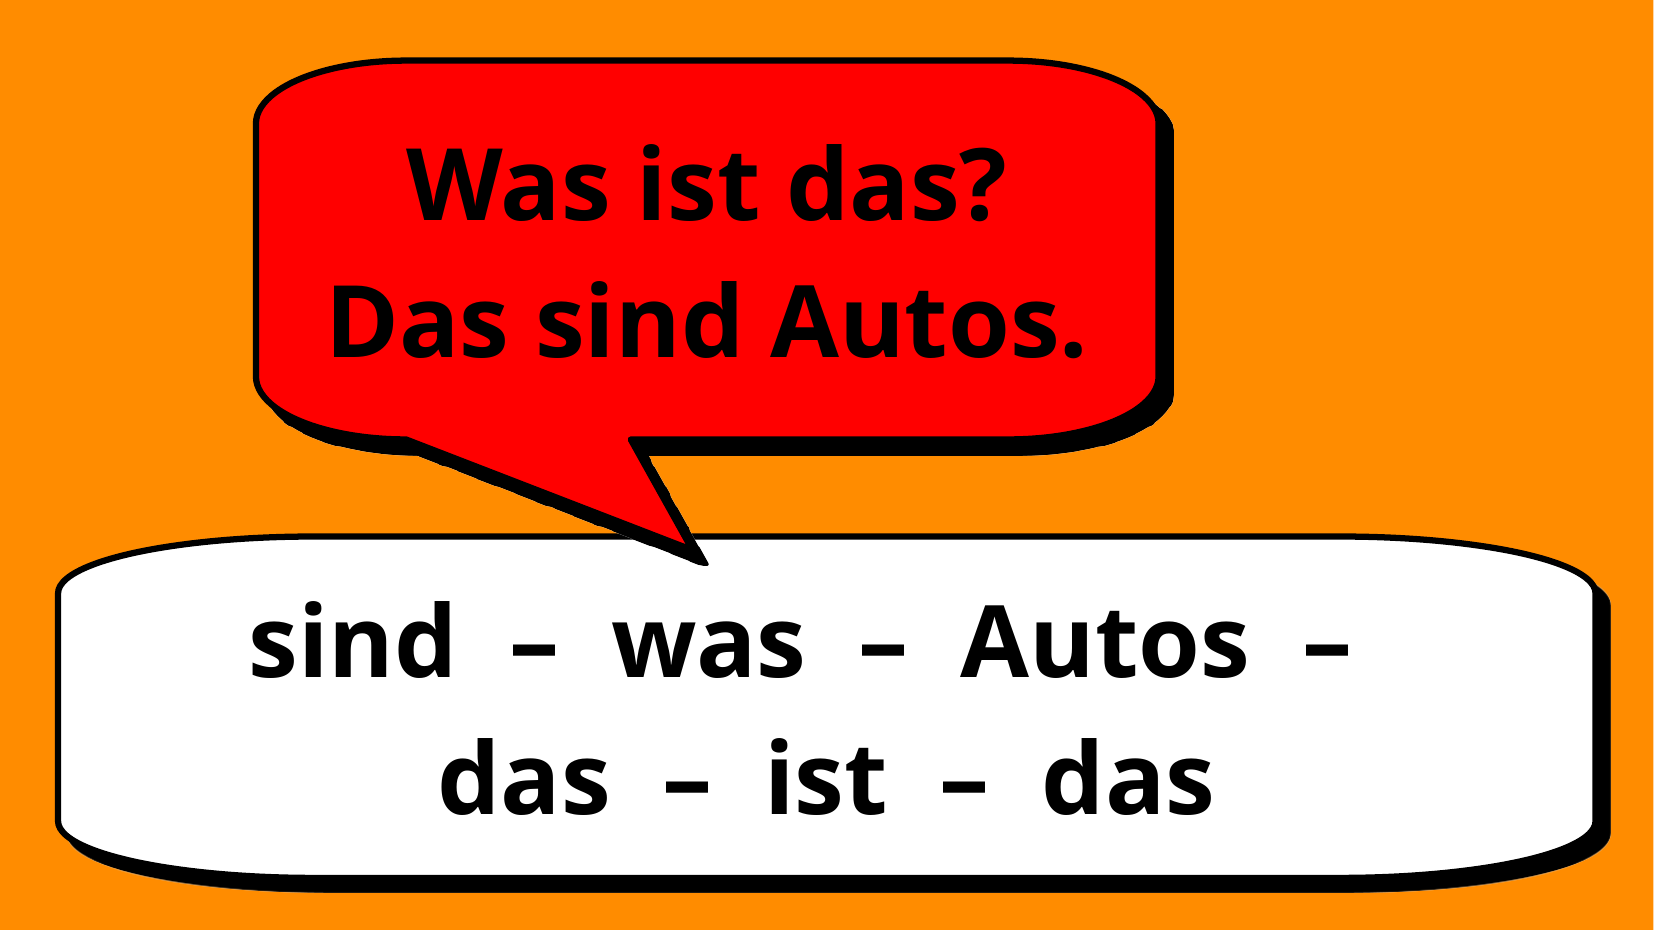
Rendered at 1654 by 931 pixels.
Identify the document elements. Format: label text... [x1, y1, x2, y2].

text_box Was ist das? Das sind Autos. [255, 60, 1159, 551]
text_box sind – was – Autos – das – ist – das [58, 536, 1596, 878]
